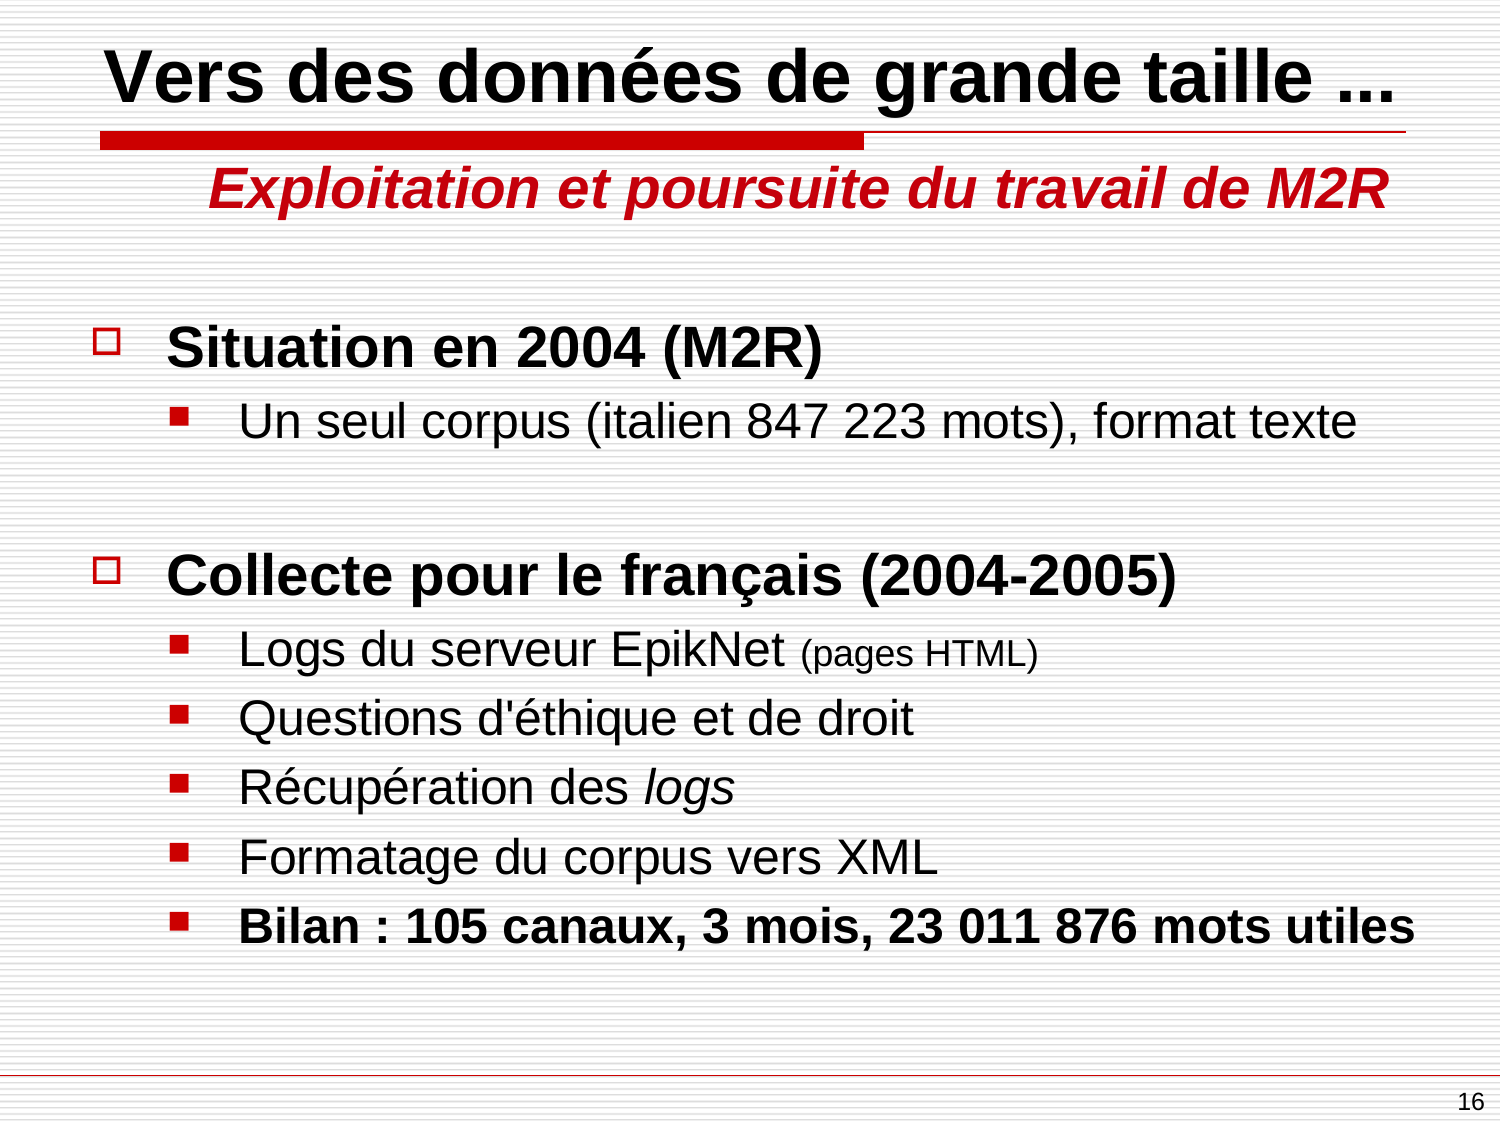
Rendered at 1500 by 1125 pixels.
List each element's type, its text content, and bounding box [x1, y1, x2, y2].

list Exploitation et poursuite du travail de M2R Situation en 2004 (M2R) Un seul corpus (italien 847 223 mots), format texte Collecte pour le français (2004-2005) Logs du serveur EpikNet (pages HTML) Questions d'éthique et de droit Récupération des logs Formatage du corpus vers XML Bilan : 105 canaux, 3 mois, 23 011 876 mots utiles [75, 147, 1447, 1016]
picture [0, 1076, 1500, 1125]
picture [0, 0, 1500, 1075]
title Vers des données de grande taille ... [88, 26, 1477, 127]
